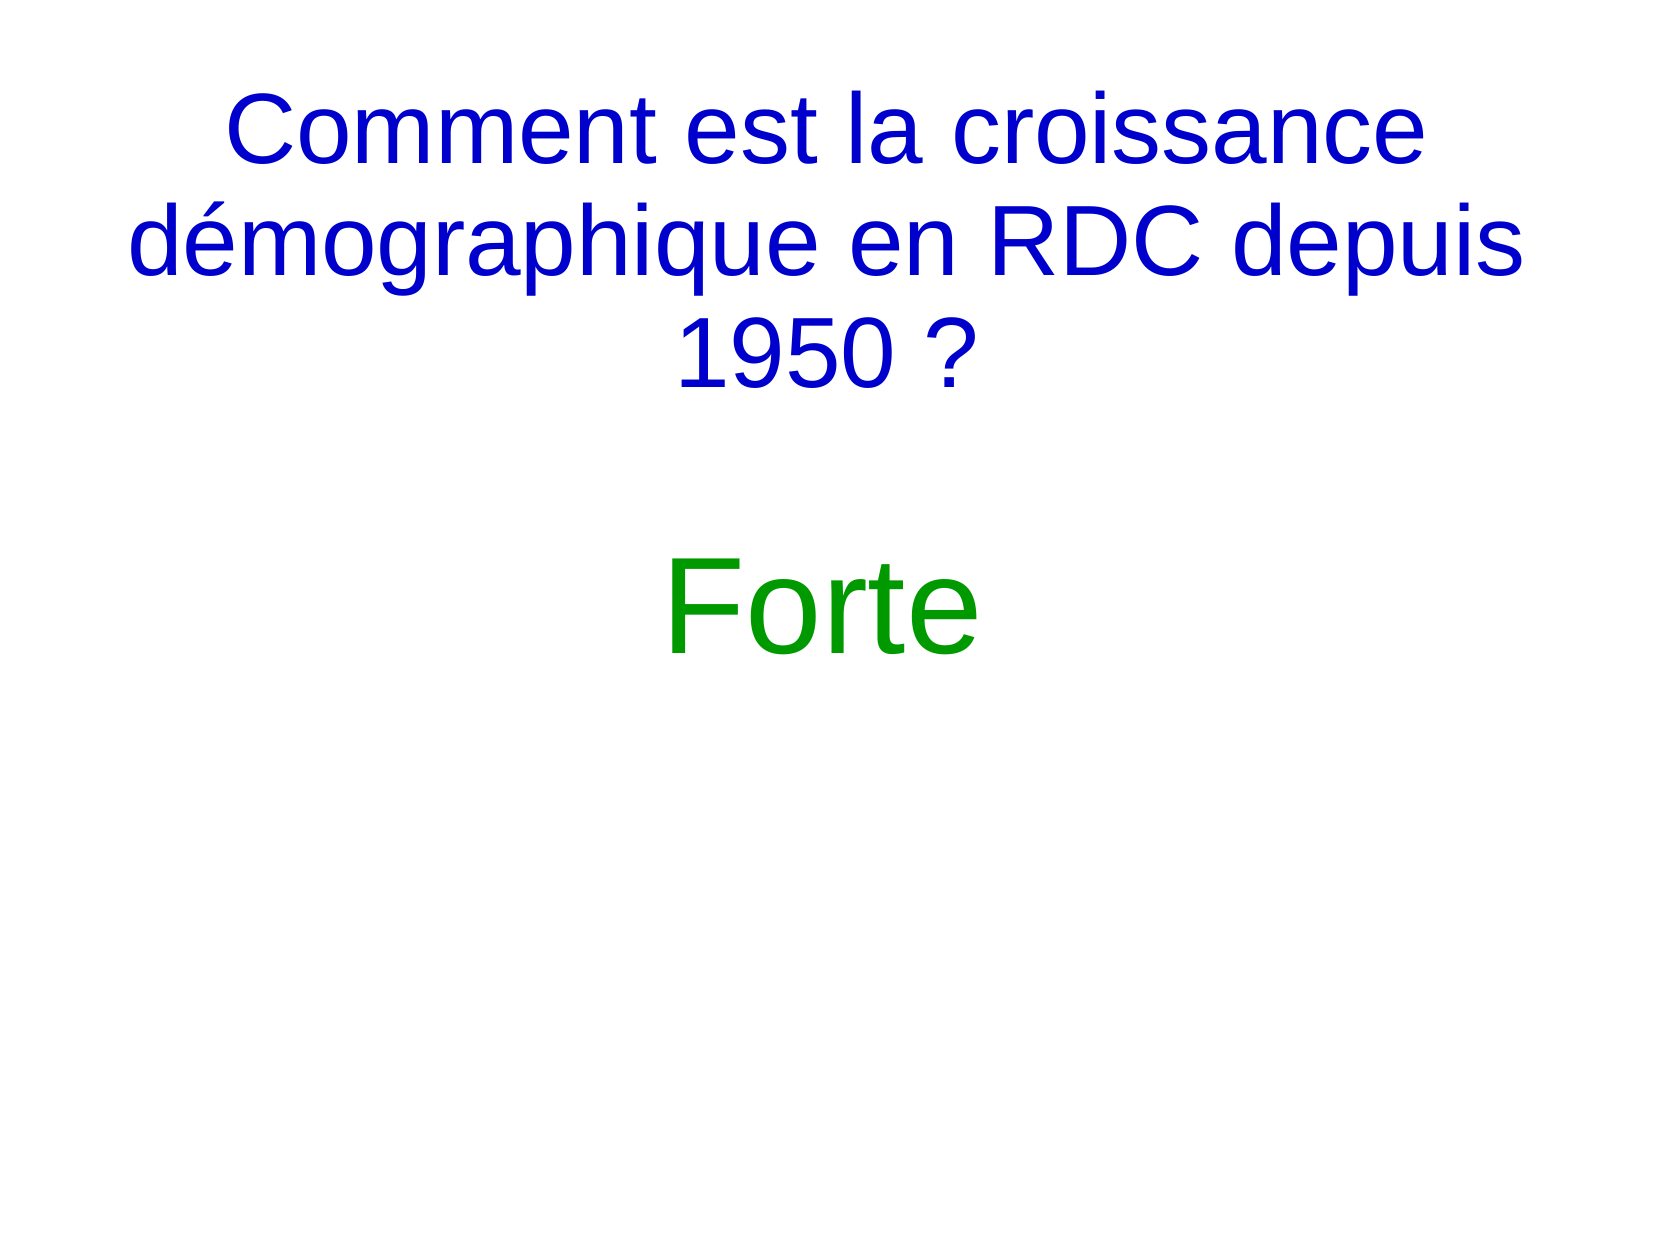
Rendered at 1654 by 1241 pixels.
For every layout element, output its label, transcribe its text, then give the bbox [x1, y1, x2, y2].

text_box Forte [88, 521, 1595, 1152]
title Comment est la croissance démographique en RDC depuis 1950 ? [59, 73, 1595, 521]
